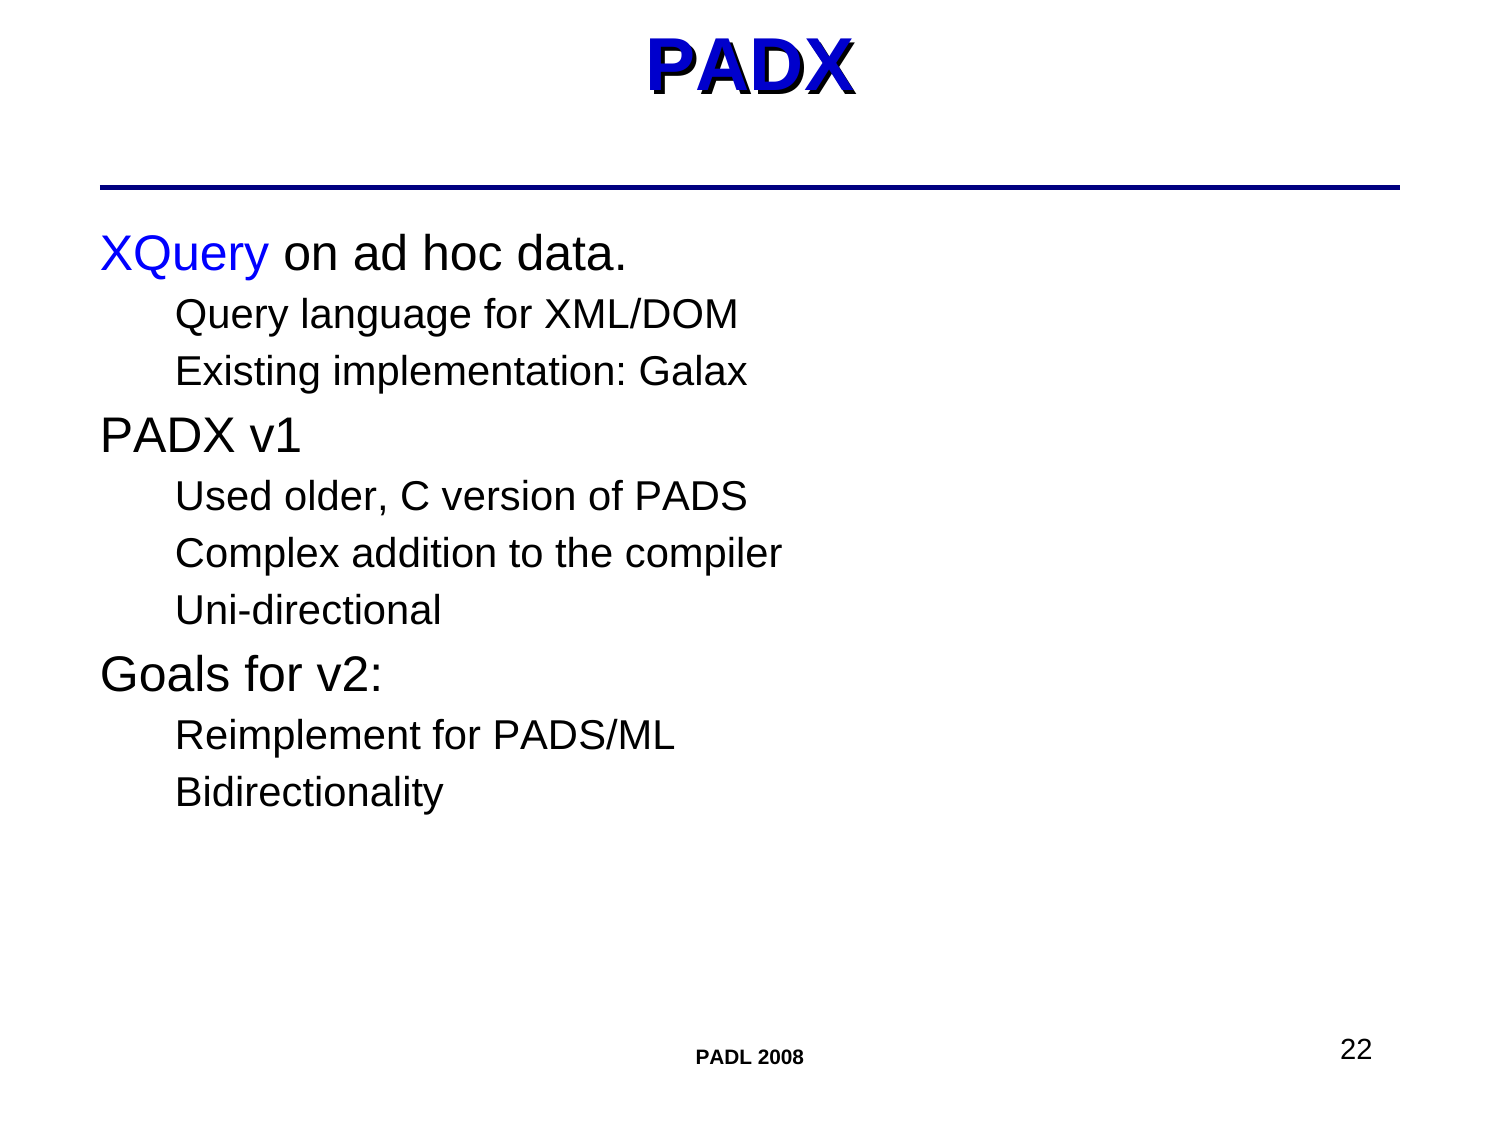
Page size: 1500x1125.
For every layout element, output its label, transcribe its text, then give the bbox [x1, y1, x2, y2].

list XQuery on ad hoc data. Query language for XML/DOM Existing implementation: Galax PADX v1 Used older, C version of PADS Complex addition to the compiler Uni-directional Goals for v2: Reimplement for PADS/ML Bidirectionality [99, 224, 1375, 986]
title PADX [99, 0, 1401, 156]
